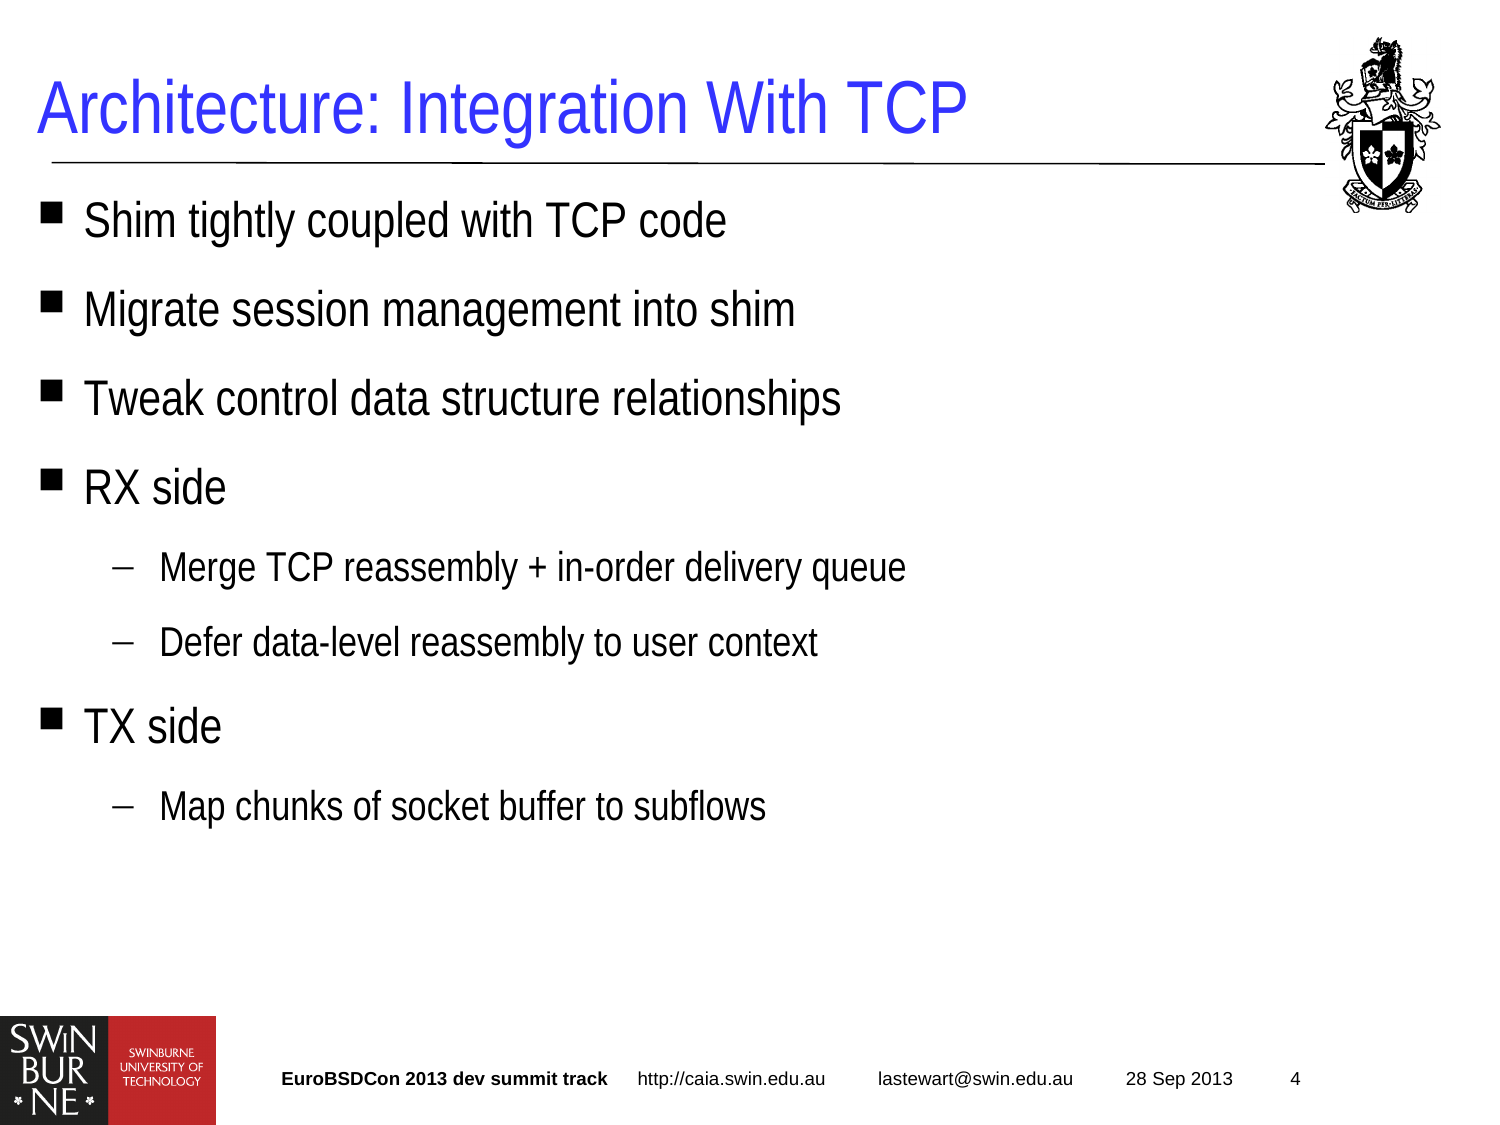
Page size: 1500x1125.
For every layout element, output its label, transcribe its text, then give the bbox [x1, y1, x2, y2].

title Architecture: Integration With TCP [37, 58, 1326, 187]
picture [1325, 37, 1441, 213]
list Shim tightly coupled with TCP code Migrate session management into shim Tweak control data structure relationships RX side Merge TCP reassembly + in-order delivery queue Defer data-level reassembly to user context TX side Map chunks of socket buffer to subflows [37, 187, 1415, 938]
picture [0, 1016, 216, 1125]
